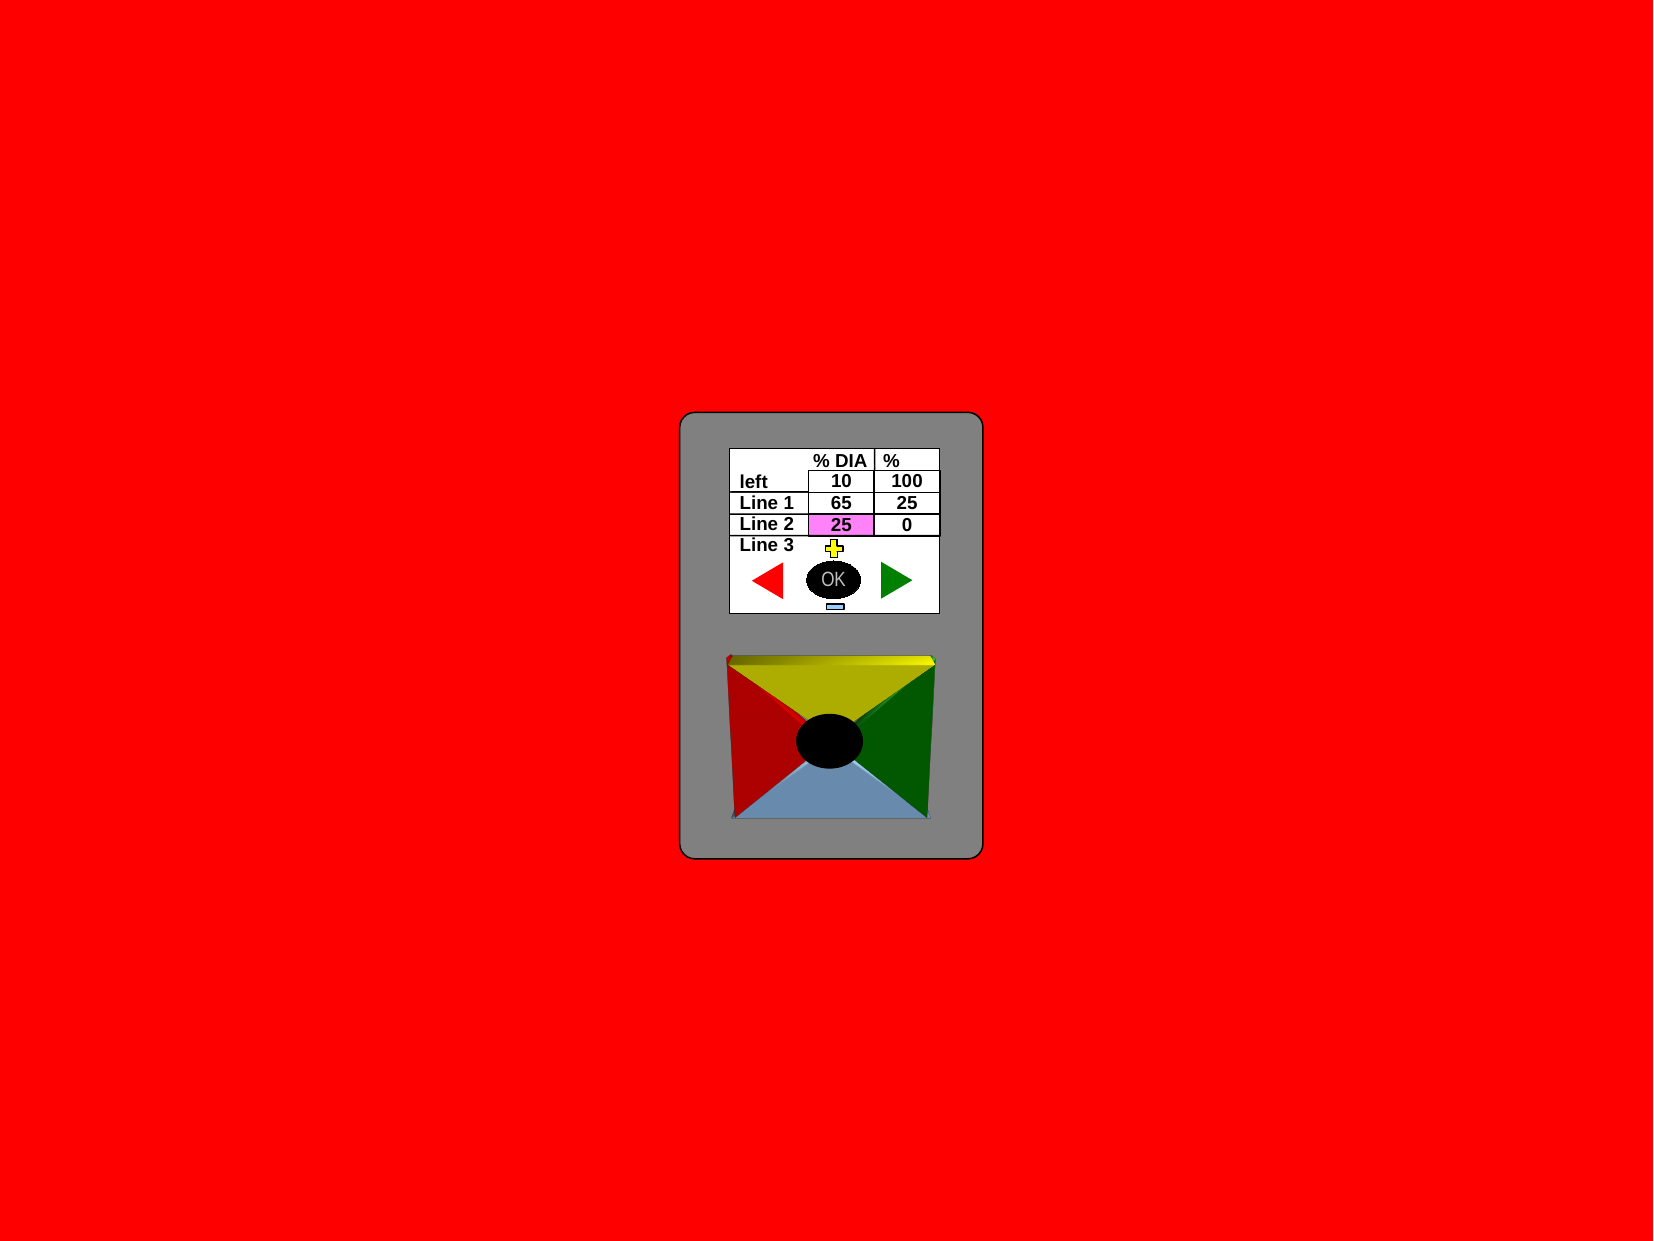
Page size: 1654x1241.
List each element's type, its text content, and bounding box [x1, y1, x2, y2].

text_box [679, 412, 983, 859]
text_box 65 [808, 492, 874, 513]
text_box 10 [808, 470, 874, 492]
text_box 25 [808, 515, 874, 534]
text_box % DIA % left Line 1 Line 2 Line 3 [724, 443, 947, 564]
text_box OK [806, 564, 861, 599]
text_box 0 [874, 515, 940, 536]
text_box 25 [874, 492, 941, 515]
text_box 100 [874, 470, 940, 493]
